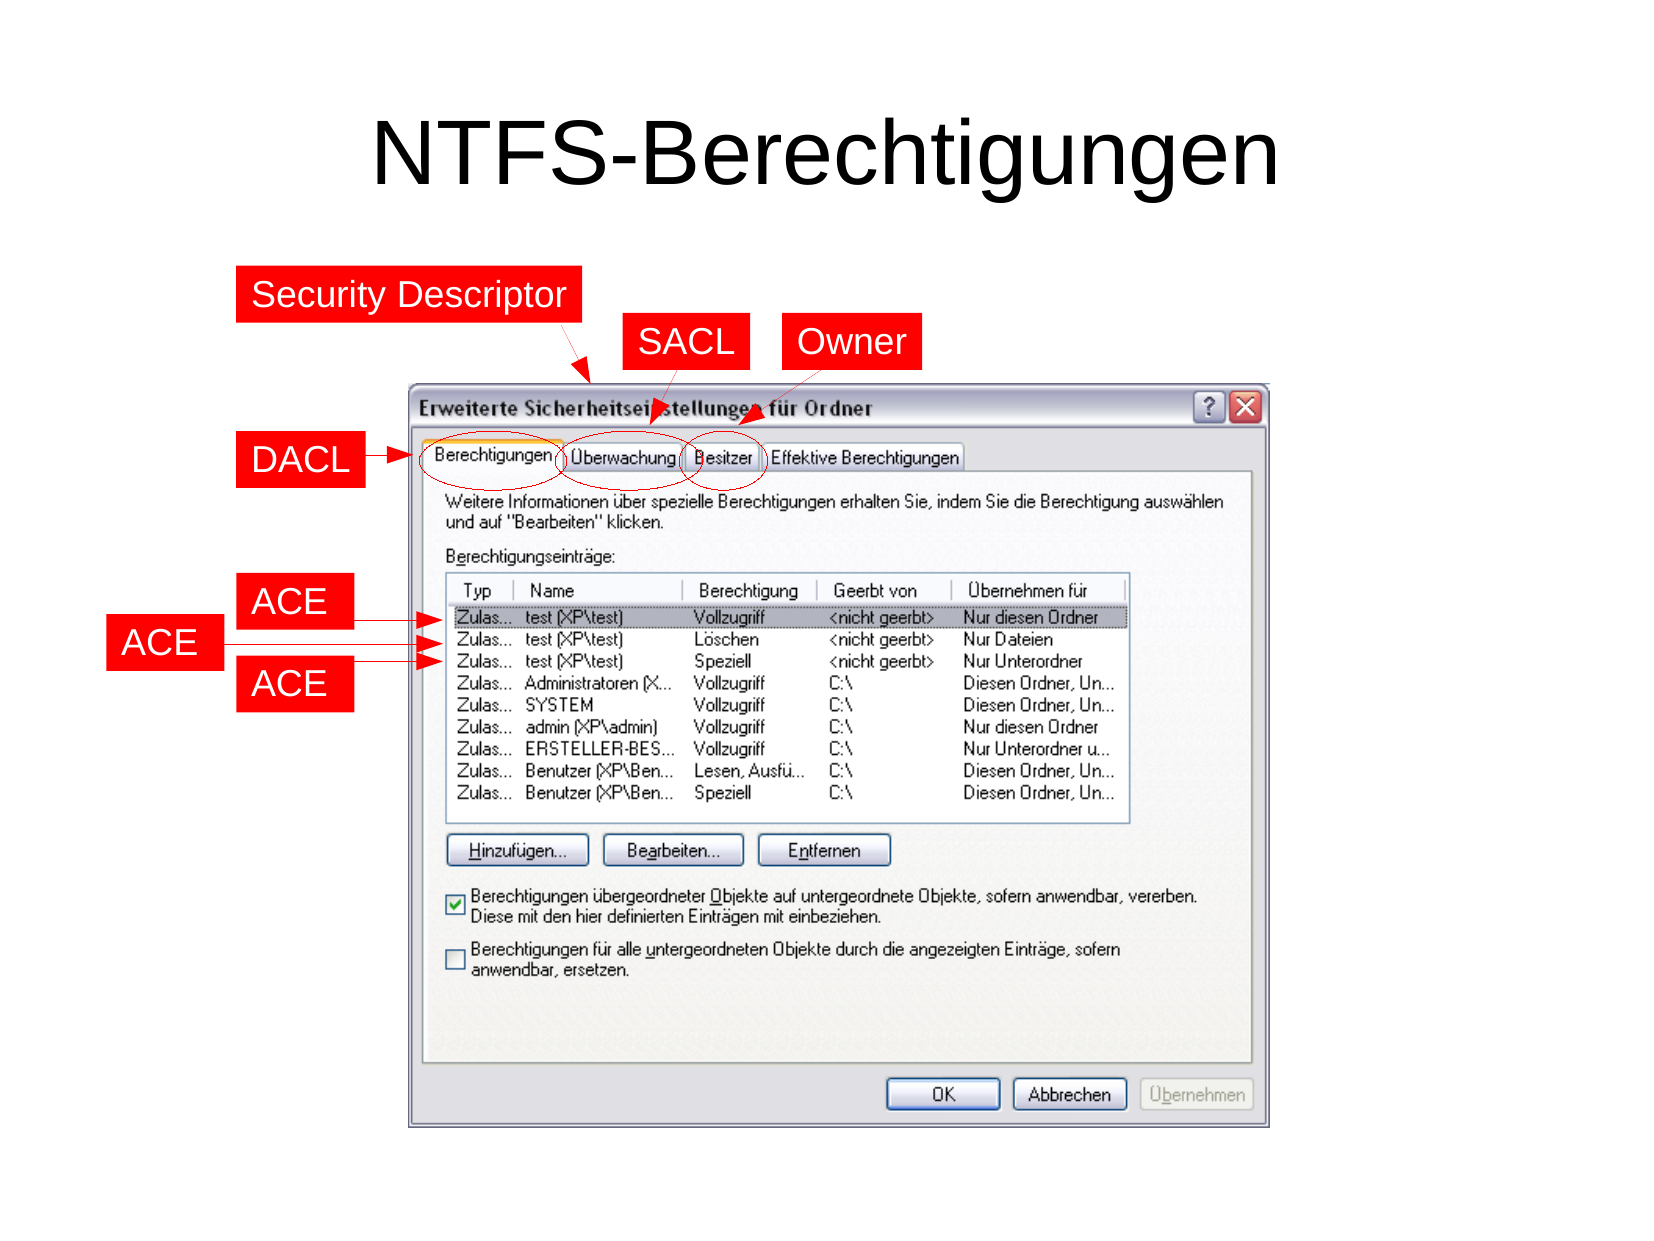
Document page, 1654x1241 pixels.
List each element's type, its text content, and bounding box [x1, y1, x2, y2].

picture [408, 645, 416, 661]
text_box ACE [236, 572, 355, 630]
text_box Owner [782, 312, 923, 370]
text_box Security Descriptor [236, 265, 583, 323]
text_box ACE [236, 655, 355, 713]
picture [408, 383, 1270, 1128]
title NTFS-Berechtigungen [82, 56, 1571, 250]
text_box DACL [236, 431, 366, 488]
text_box ACE [106, 614, 225, 671]
text_box SACL [622, 312, 751, 370]
